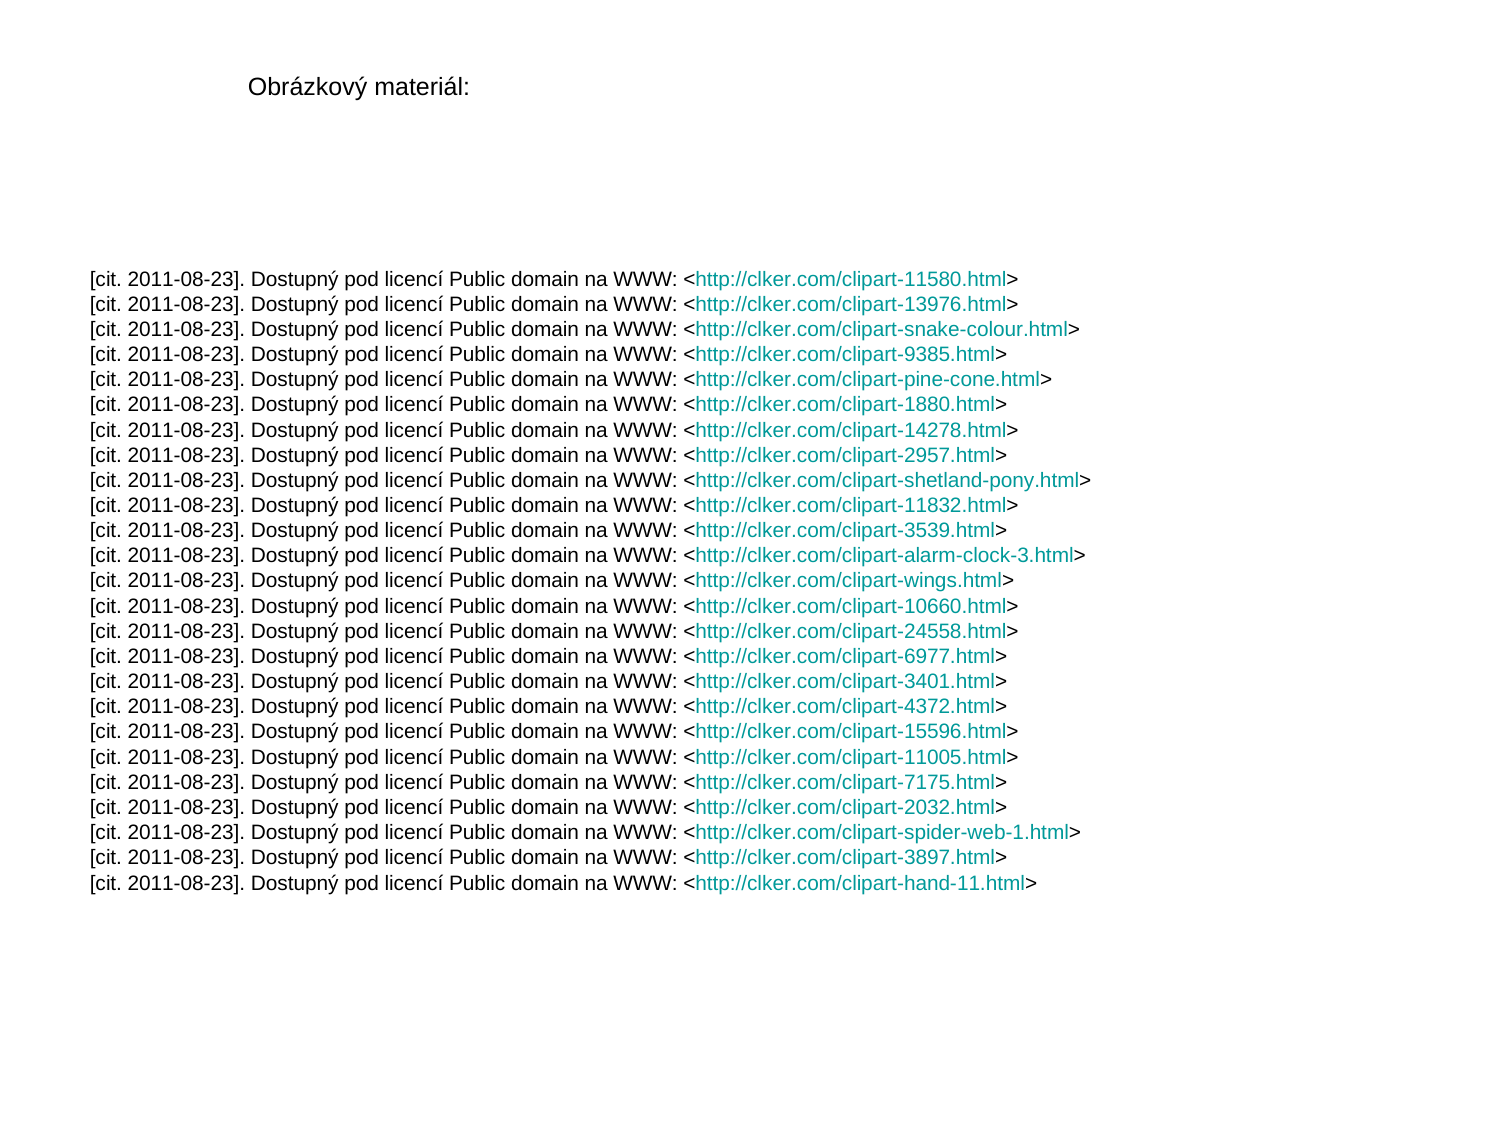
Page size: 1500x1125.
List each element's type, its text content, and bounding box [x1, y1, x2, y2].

list [cit. 2011-08-23]. Dostupný pod licencí Public domain na WWW: <http://clker.com/clipart-11580.html> [cit. 2011-08-23]. Dostupný pod licencí Public domain na WWW: <http://clker.com/clipart-13976.html> [cit. 2011-08-23]. Dostupný pod licencí Public domain na WWW: <http://clker.com/clipart-snake-colour.html> [cit. 2011-08-23]. Dostupný pod licencí Public domain na WWW: <http://clker.com/clipart-9385.html> [cit. 2011-08-23]. Dostupný pod licencí Public domain na WWW: <http://clker.com/clipart-pine-cone.html> [cit. 2011-08-23]. Dostupný pod licencí Public domain na WWW: <http://clker.com/clipart-1880.html> [cit. 2011-08-23]. Dostupný pod licencí Public domain na WWW: <http://clker.com/clipart-14278.html> [cit. 2011-08-23]. Dostupný pod licencí Public domain na WWW: <http://clker.com/clipart-2957.html> [cit. 2011-08-23]. Dostupný pod licencí Public domain na WWW: <http://clker.com/clipart-shetland-pony.html> [cit. 2011-08-23]. Dostupný pod licencí Public domain na WWW: <http://clker.com/clipart-11832.html> [cit. 2011-08-23]. Dostupný pod licencí Public domain na WWW: <http://clker.com/clipart-3539.html> [cit. 2011-08-23]. Dostupný pod licencí Public domain na WWW: <http://clker.com/clipart-alarm-clock-3.html> [cit. 2011-08-23]. Dostupný pod licencí Public domain na WWW: <http://clker.com/clipart-wings.html> [cit. 2011-08-23]. Dostupný pod licencí Public domain na WWW: <http://clker.com/clipart-10660.html> [cit. 2011-08-23]. Dostupný pod licencí Public domain na WWW: <http://clker.com/clipart-24558.html> [cit. 2011-08-23]. Dostupný pod licencí Public domain na WWW: <http://clker.com/clipart-6977.html> [cit. 2011-08-23]. Dostupný pod licencí Public domain na WWW: <http://clker.com/clipart-3401.html> [cit. 2011-08-23]. Dostupný pod licencí Public domain na WWW: <http://clker.com/clipart-4372.html> [cit. 2011-08-23]. Dostupný pod licencí Public domain na WWW: <http://clker.com/clipart-15596.html> [cit. 2011-08-23]. Dostupný pod licencí Public domain na WWW: <http://clker.com/clipart-11005.html> [cit. 2011-08-23]. Dostupný pod licencí Public domain na WWW: <http://clker.com/clipart-7175.html> [cit. 2011-08-23]. Dostupný pod licencí Public domain na WWW: <http://clker.com/clipart-2032.html> [cit. 2011-08-23]. Dostupný pod licencí Public domain na WWW: <http://clker.com/clipart-spider-web-1.html> [cit. 2011-08-23]. Dostupný pod licencí Public domain na WWW: <http://clker.com/clipart-3897.html> [cit. 2011-08-23]. Dostupný pod licencí Public domain na WWW: <http://clker.com/clipart-hand-11.html> [75, 262, 1426, 1006]
title Obrázkový materiál: [74, 45, 644, 126]
